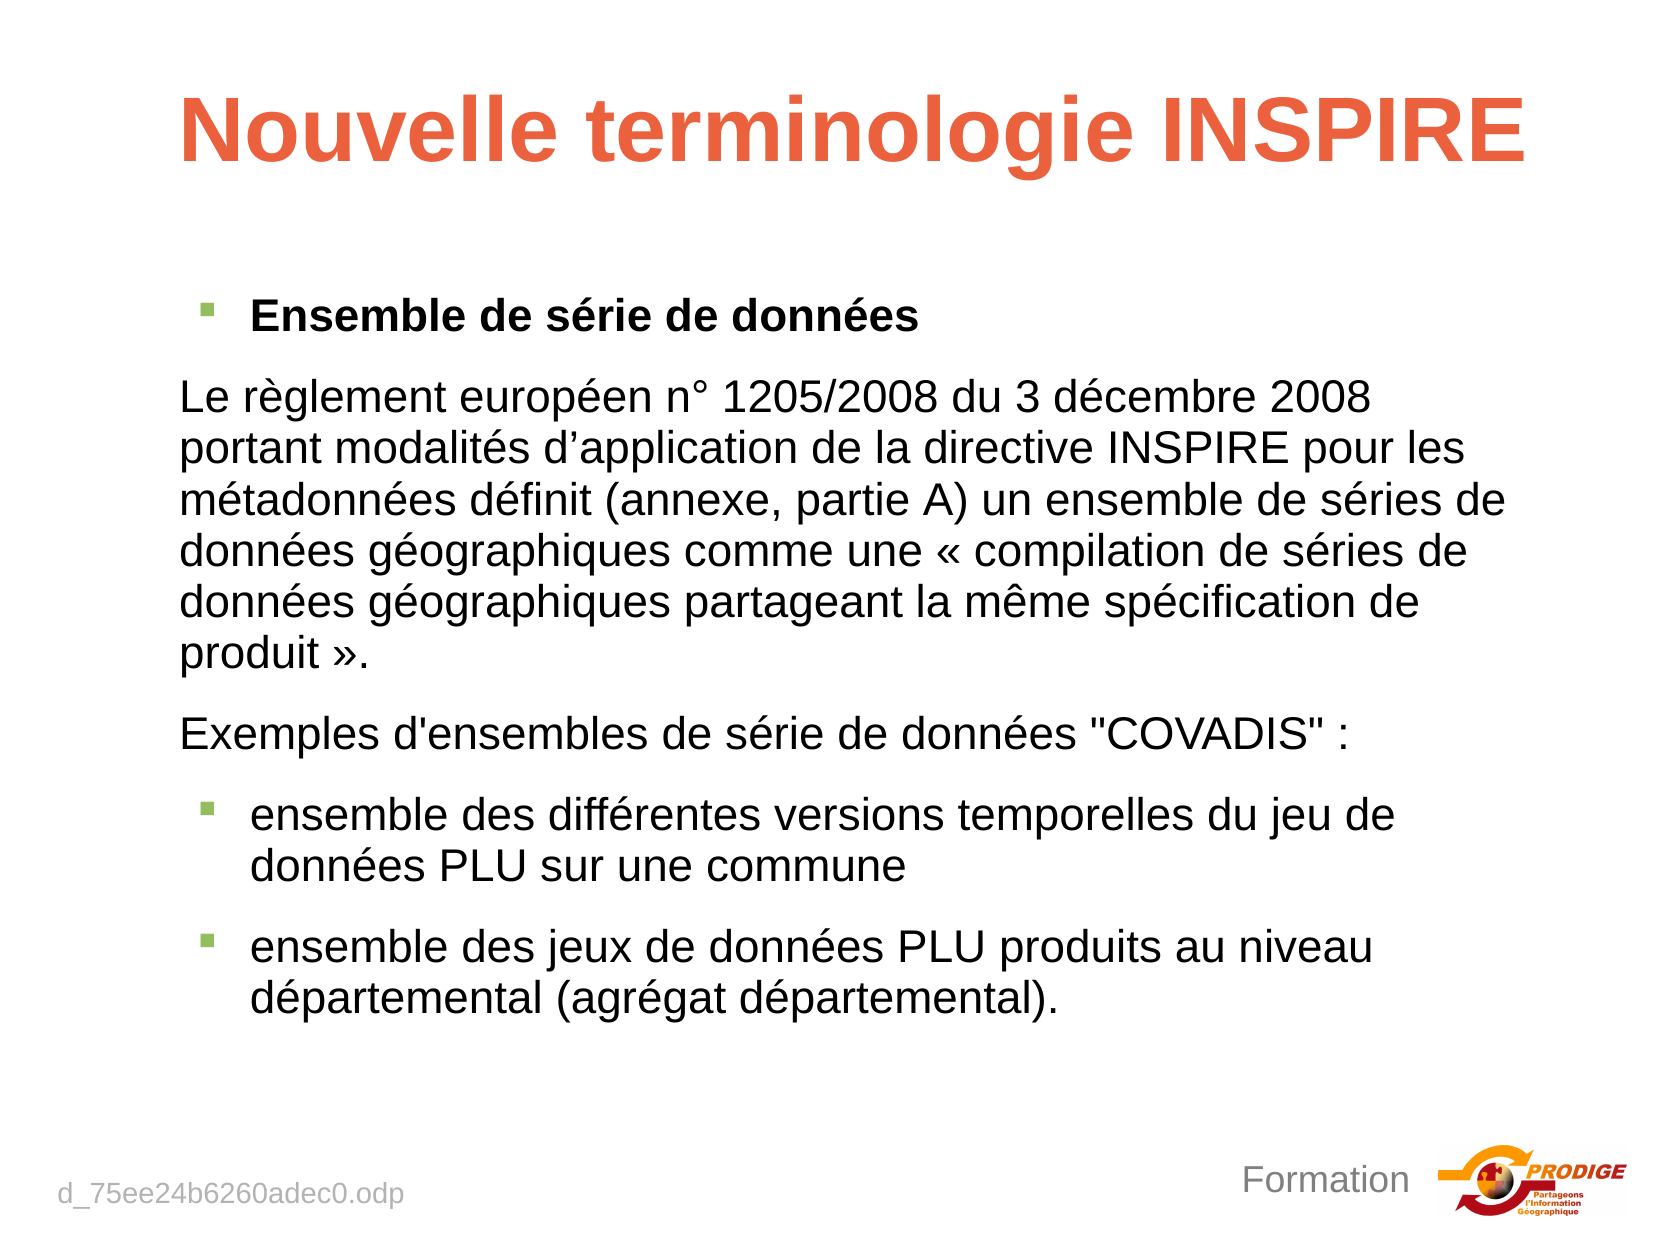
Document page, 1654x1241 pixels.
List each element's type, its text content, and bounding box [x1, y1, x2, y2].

list Ensemble de série de données Le règlement européen n° 1205/2008 du 3 décembre 2008 portant modalités d’application de la directive INSPIRE pour les métadonnées définit (annexe, partie A) un ensemble de séries de données géographiques comme une « compilation de séries de données géographiques partageant la même spécification de produit ». Exemples d'ensembles de série de données "COVADIS" : ensemble des différentes versions temporelles du jeu de données PLU sur une commune ensemble des jeux de données PLU produits au niveau départemental (agrégat départemental). [179, 290, 1509, 1094]
title Nouvelle terminologie INSPIRE [136, 33, 1571, 226]
picture [1438, 1145, 1627, 1216]
